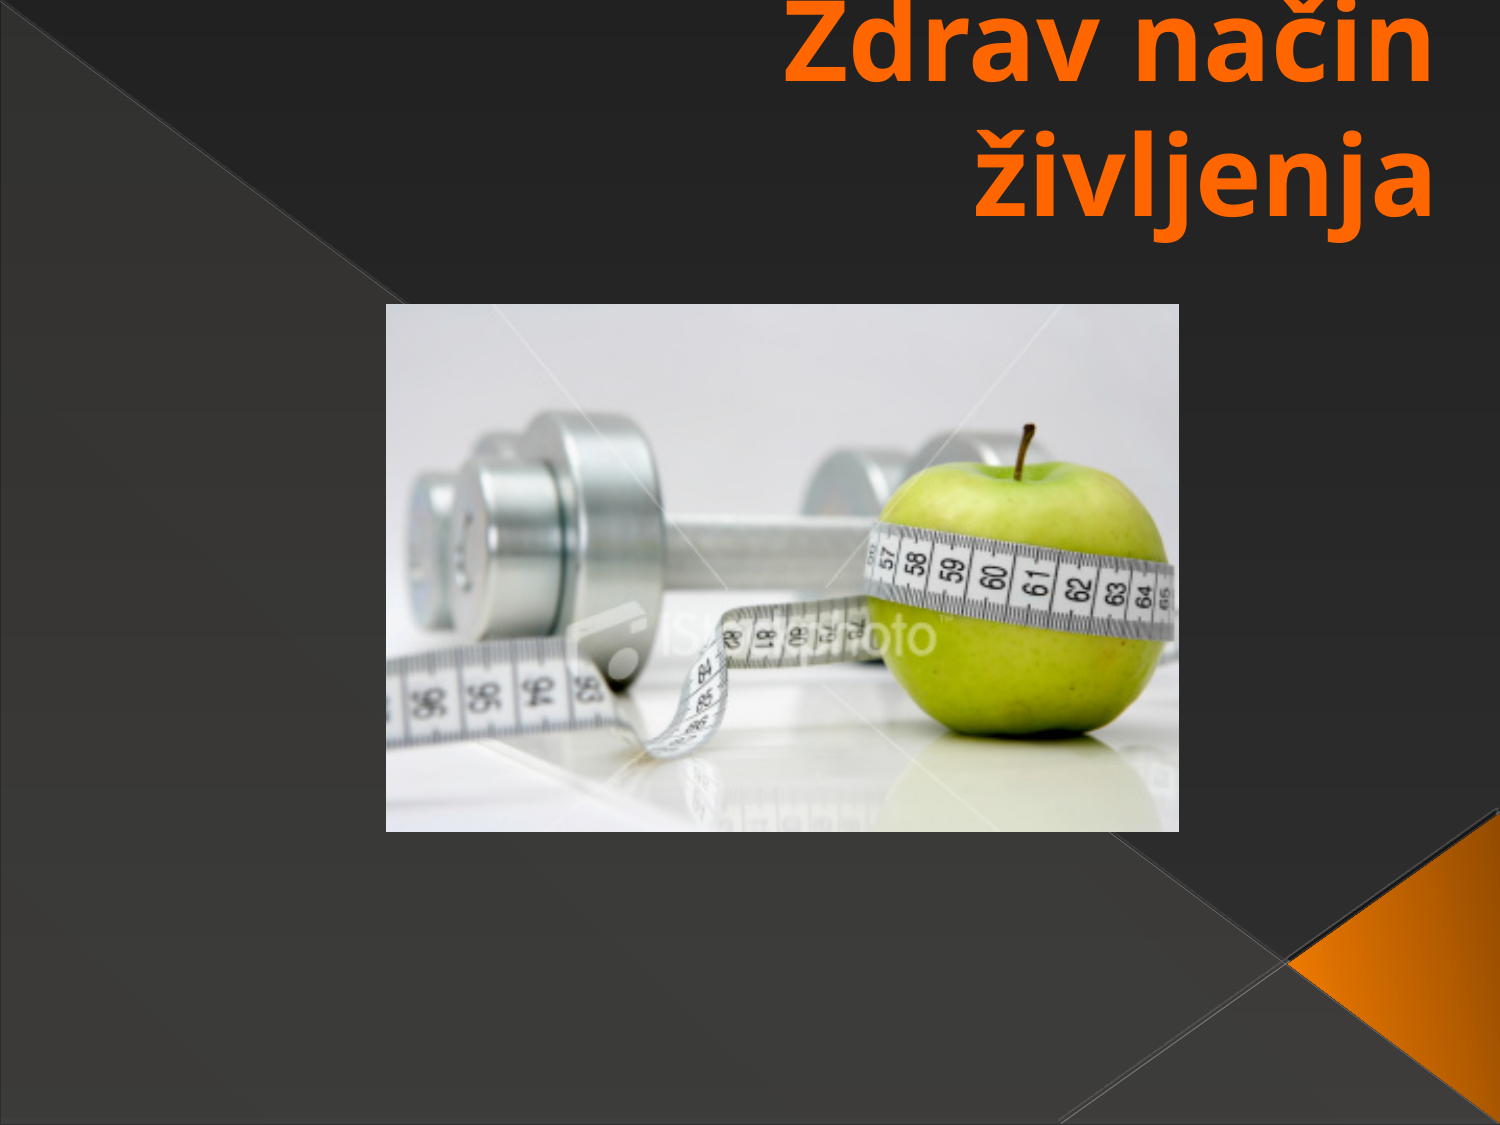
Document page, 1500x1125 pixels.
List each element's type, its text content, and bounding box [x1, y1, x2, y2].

picture [386, 304, 1179, 832]
title Zdrav način življenja [199, 46, 1454, 247]
